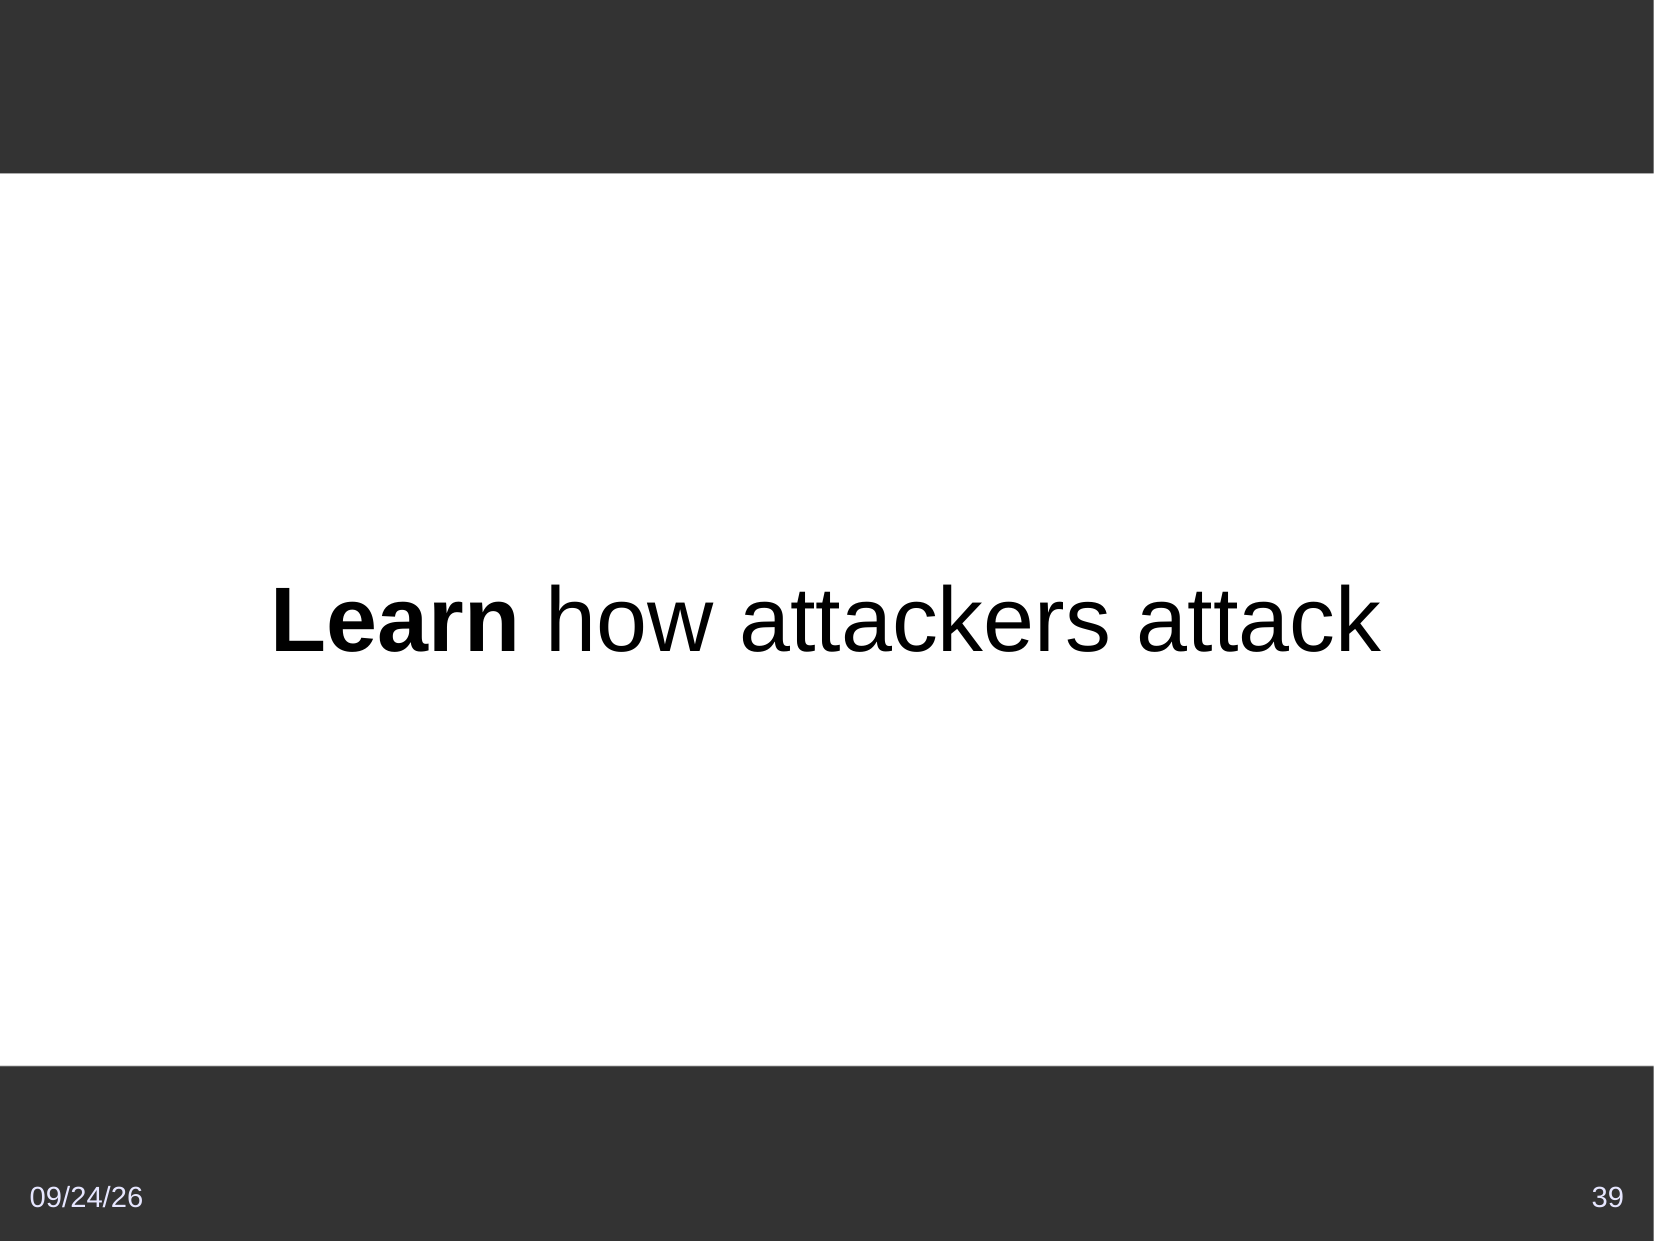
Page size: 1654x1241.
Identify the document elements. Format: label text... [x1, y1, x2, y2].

subtitle Learn how attackers attack [29, 214, 1625, 1027]
picture [0, 0, 1654, 1241]
